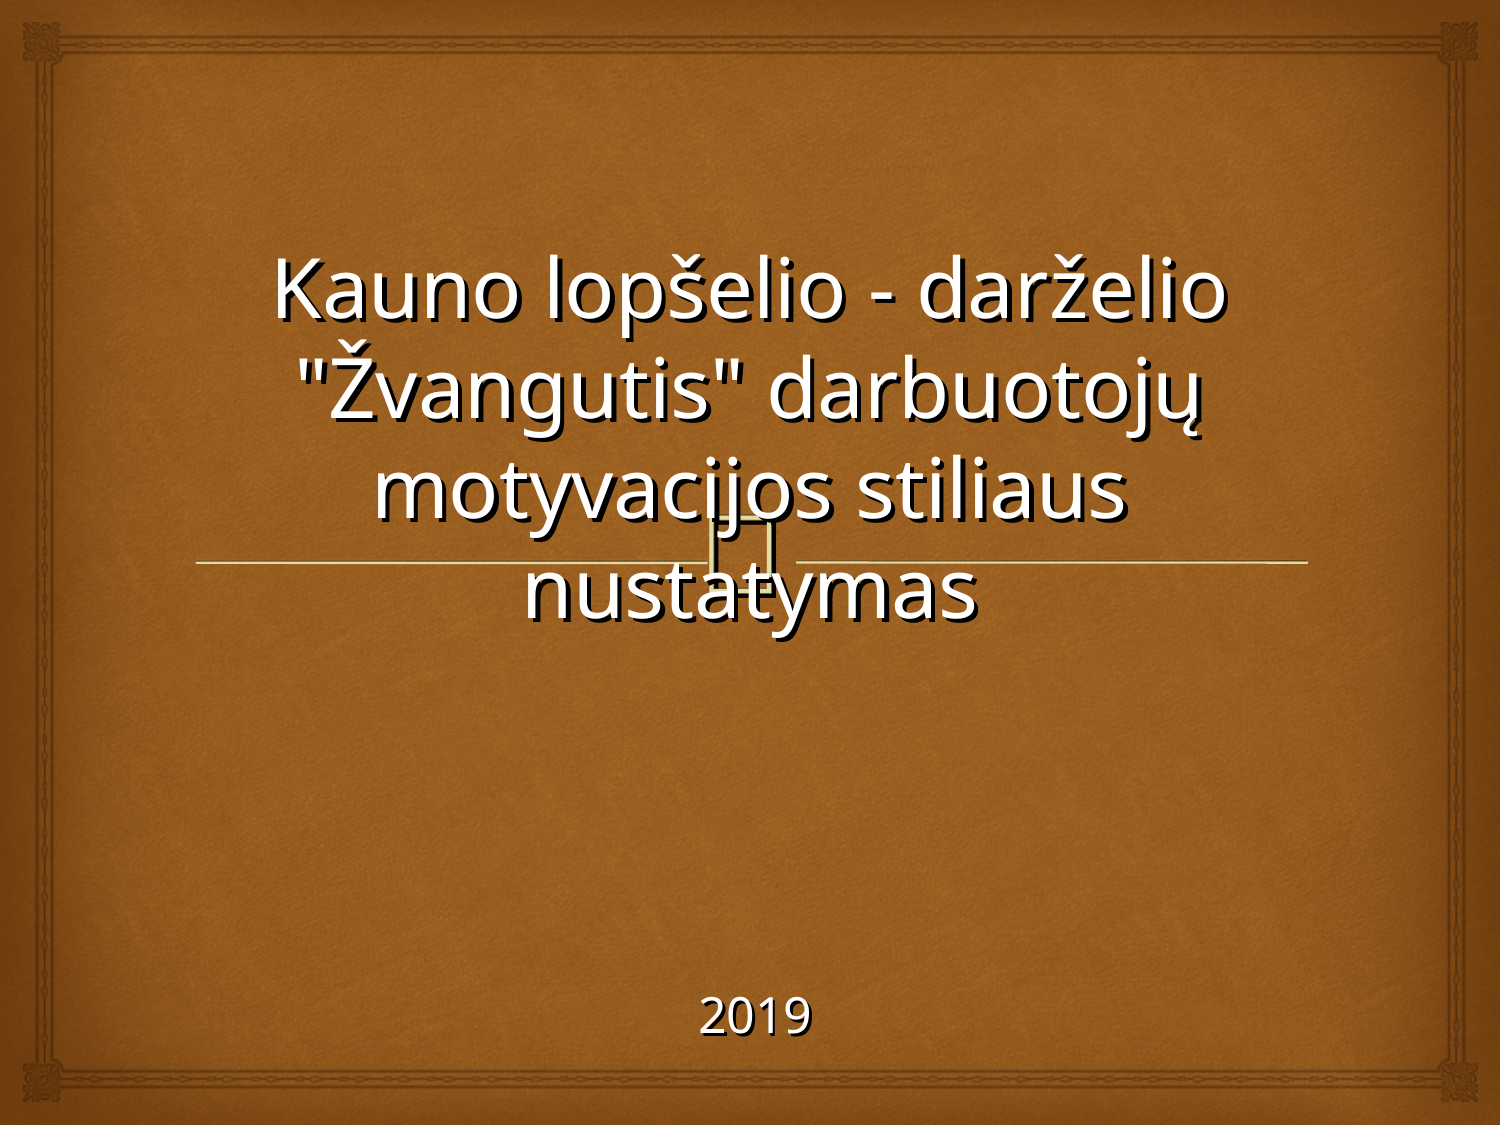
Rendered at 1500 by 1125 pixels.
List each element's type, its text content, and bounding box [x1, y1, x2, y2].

title Kauno lopšelio - darželio "Žvangutis" darbuotojų motyvacijos stiliaus nustatymas [194, 227, 1306, 512]
subtitle 2019 [230, 975, 1281, 1067]
